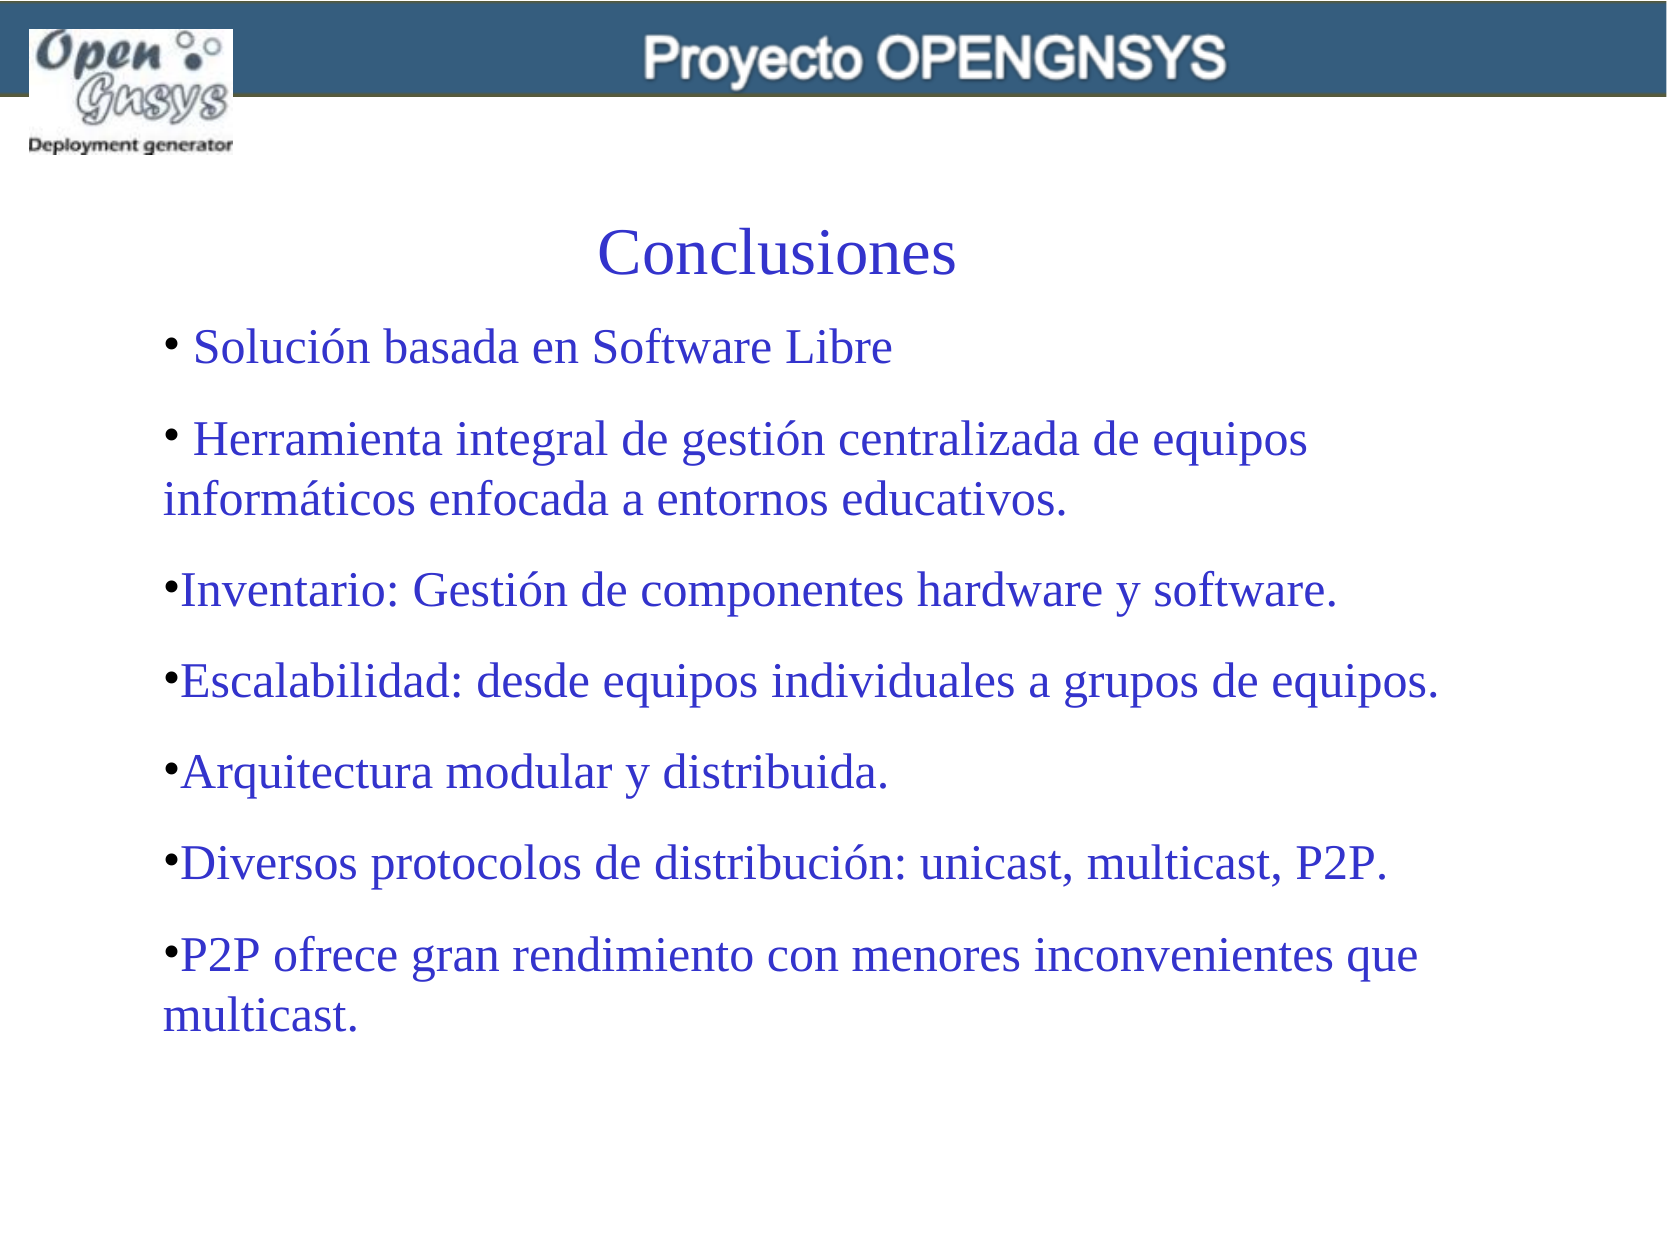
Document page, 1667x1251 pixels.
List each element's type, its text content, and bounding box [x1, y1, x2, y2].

text_box Conclusiones [582, 199, 973, 296]
text_box Solución basada en Software Libre Herramienta integral de gestión centralizada de equipos informáticos enfocada a entornos educativos. Inventario: Gestión de componentes hardware y software. Escalabilidad: desde equipos individuales a grupos de equipos. Arquitectura modular y distribuida. Diversos protocolos de distribución: unicast, multicast, P2P. P2P ofrece gran rendimiento con menores inconvenientes que multicast. [148, 306, 1542, 1232]
picture [0, 0, 1667, 155]
